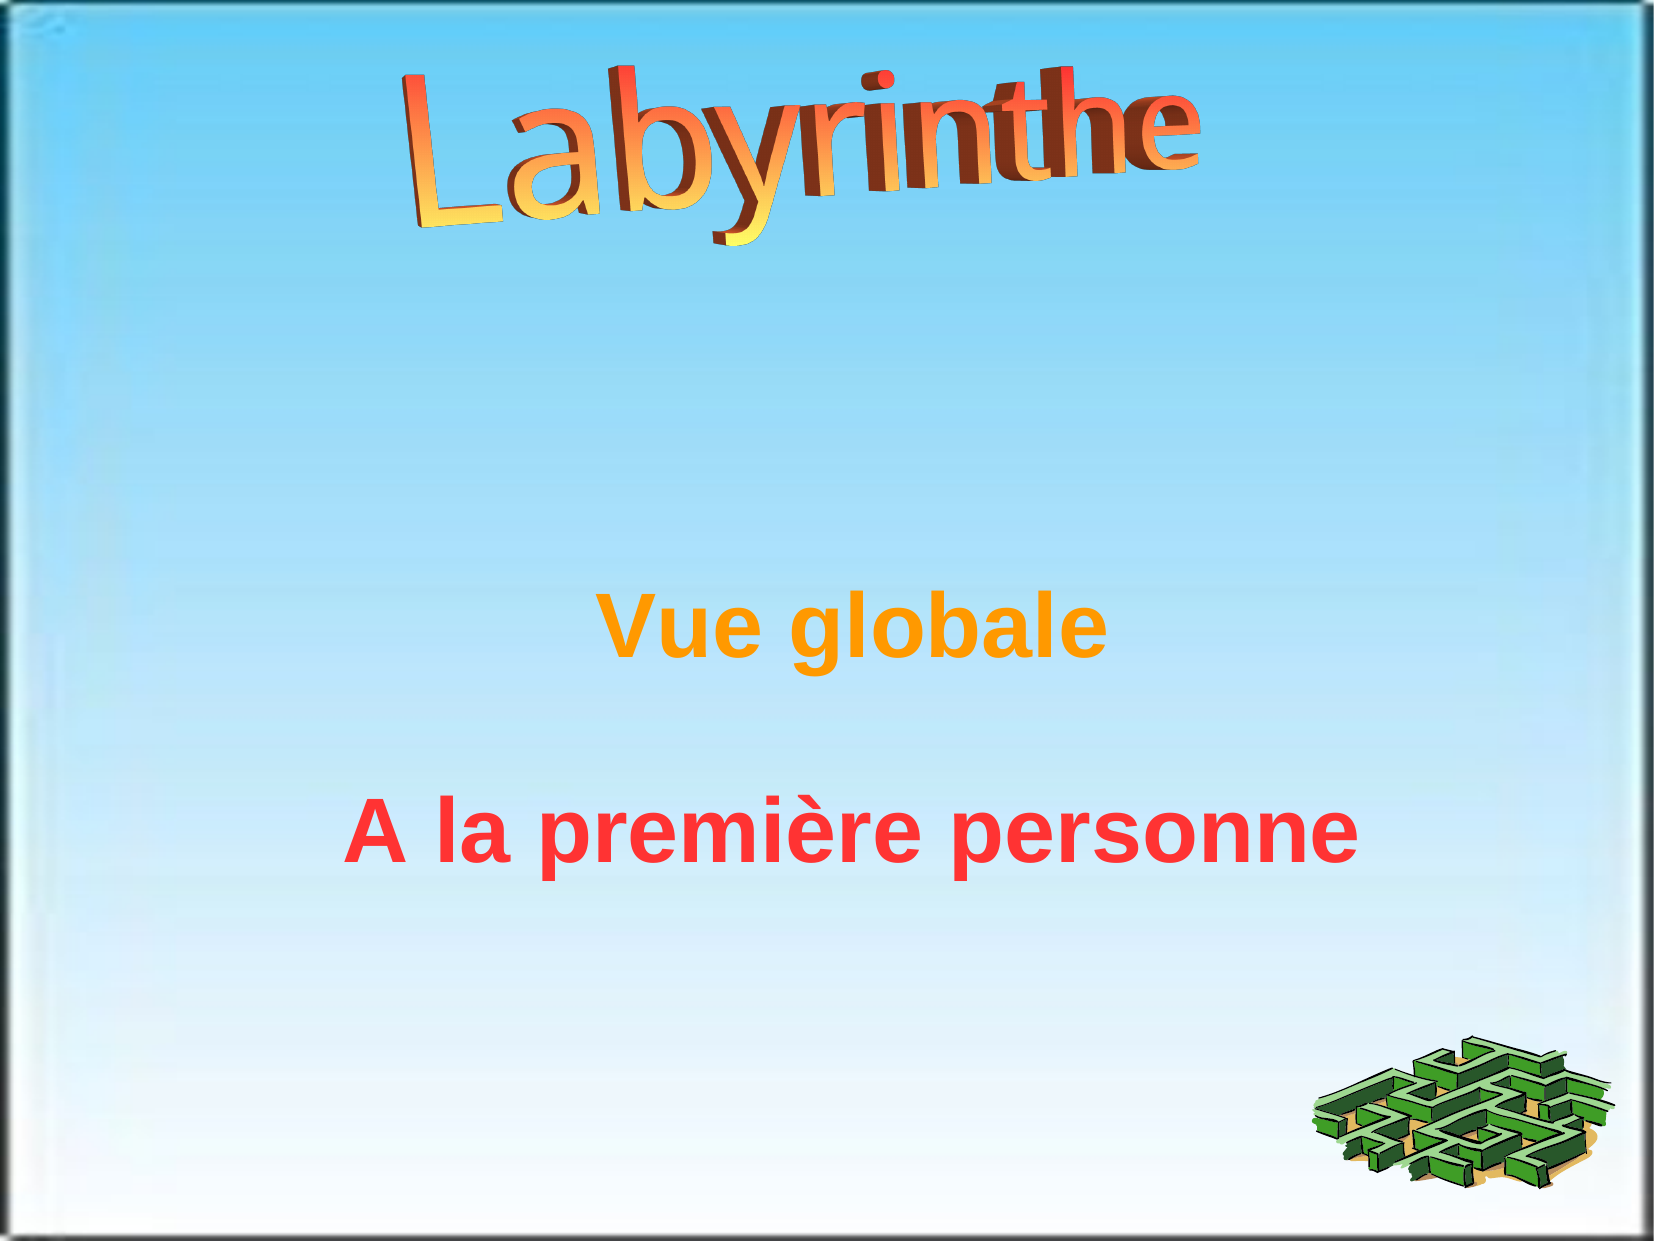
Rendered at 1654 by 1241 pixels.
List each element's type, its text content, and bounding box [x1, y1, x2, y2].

list Vue globale A la première personne [115, 369, 1507, 1152]
picture [0, 0, 1654, 1241]
